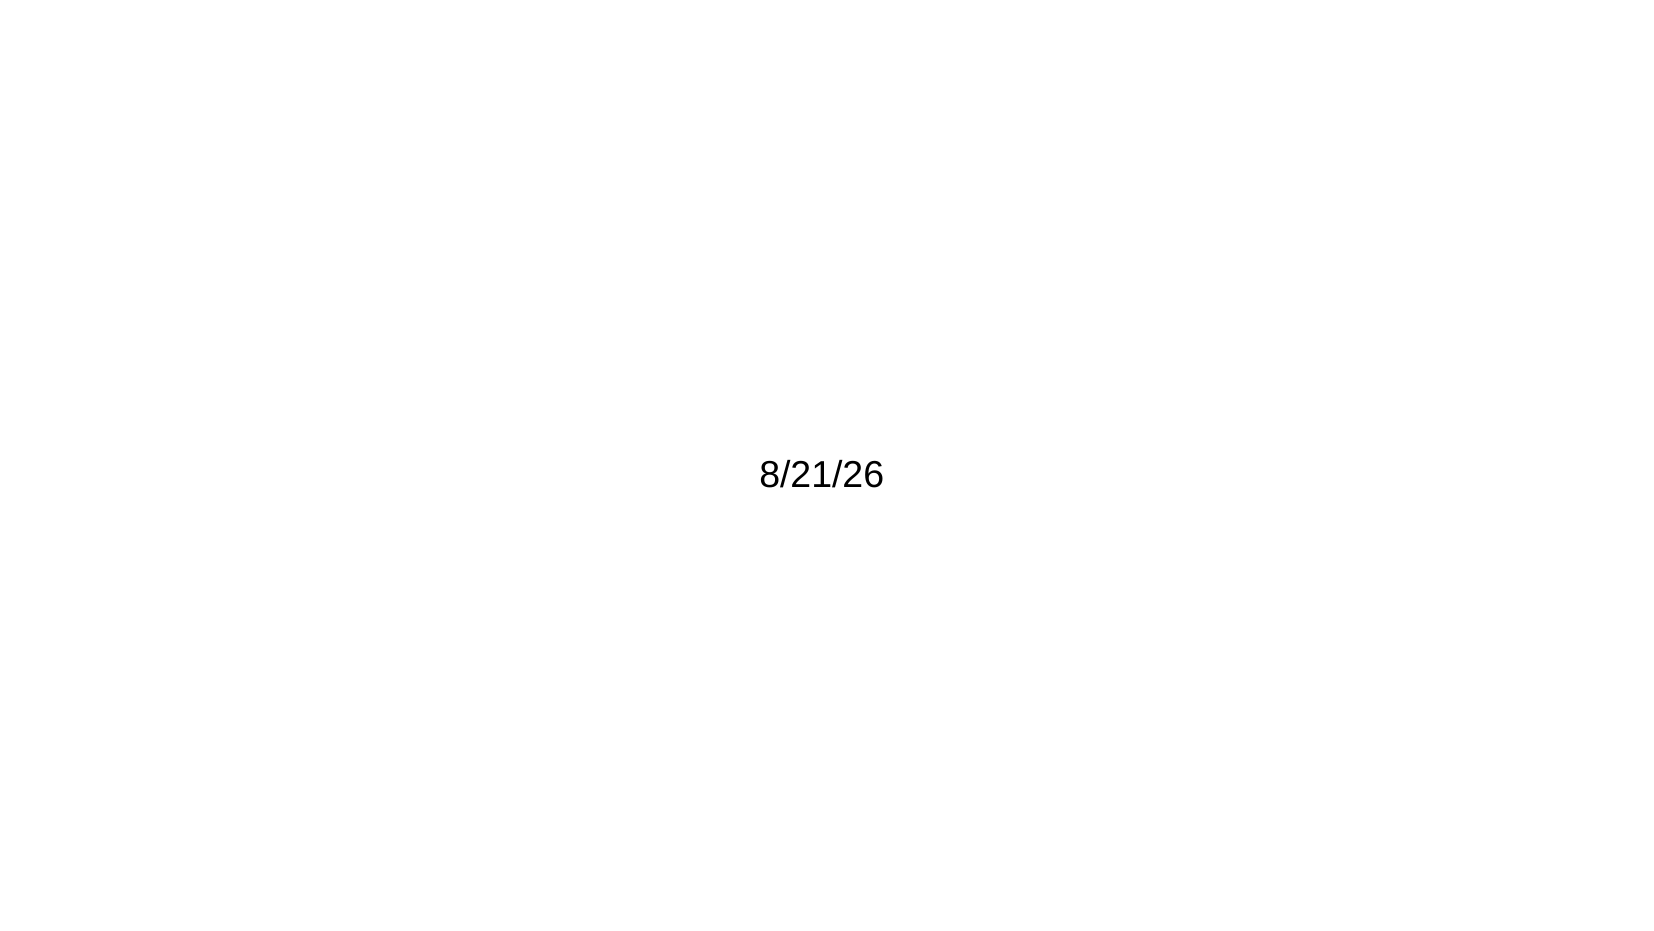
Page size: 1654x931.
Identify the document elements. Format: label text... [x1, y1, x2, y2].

text_box 6/29/21 [744, 446, 928, 517]
